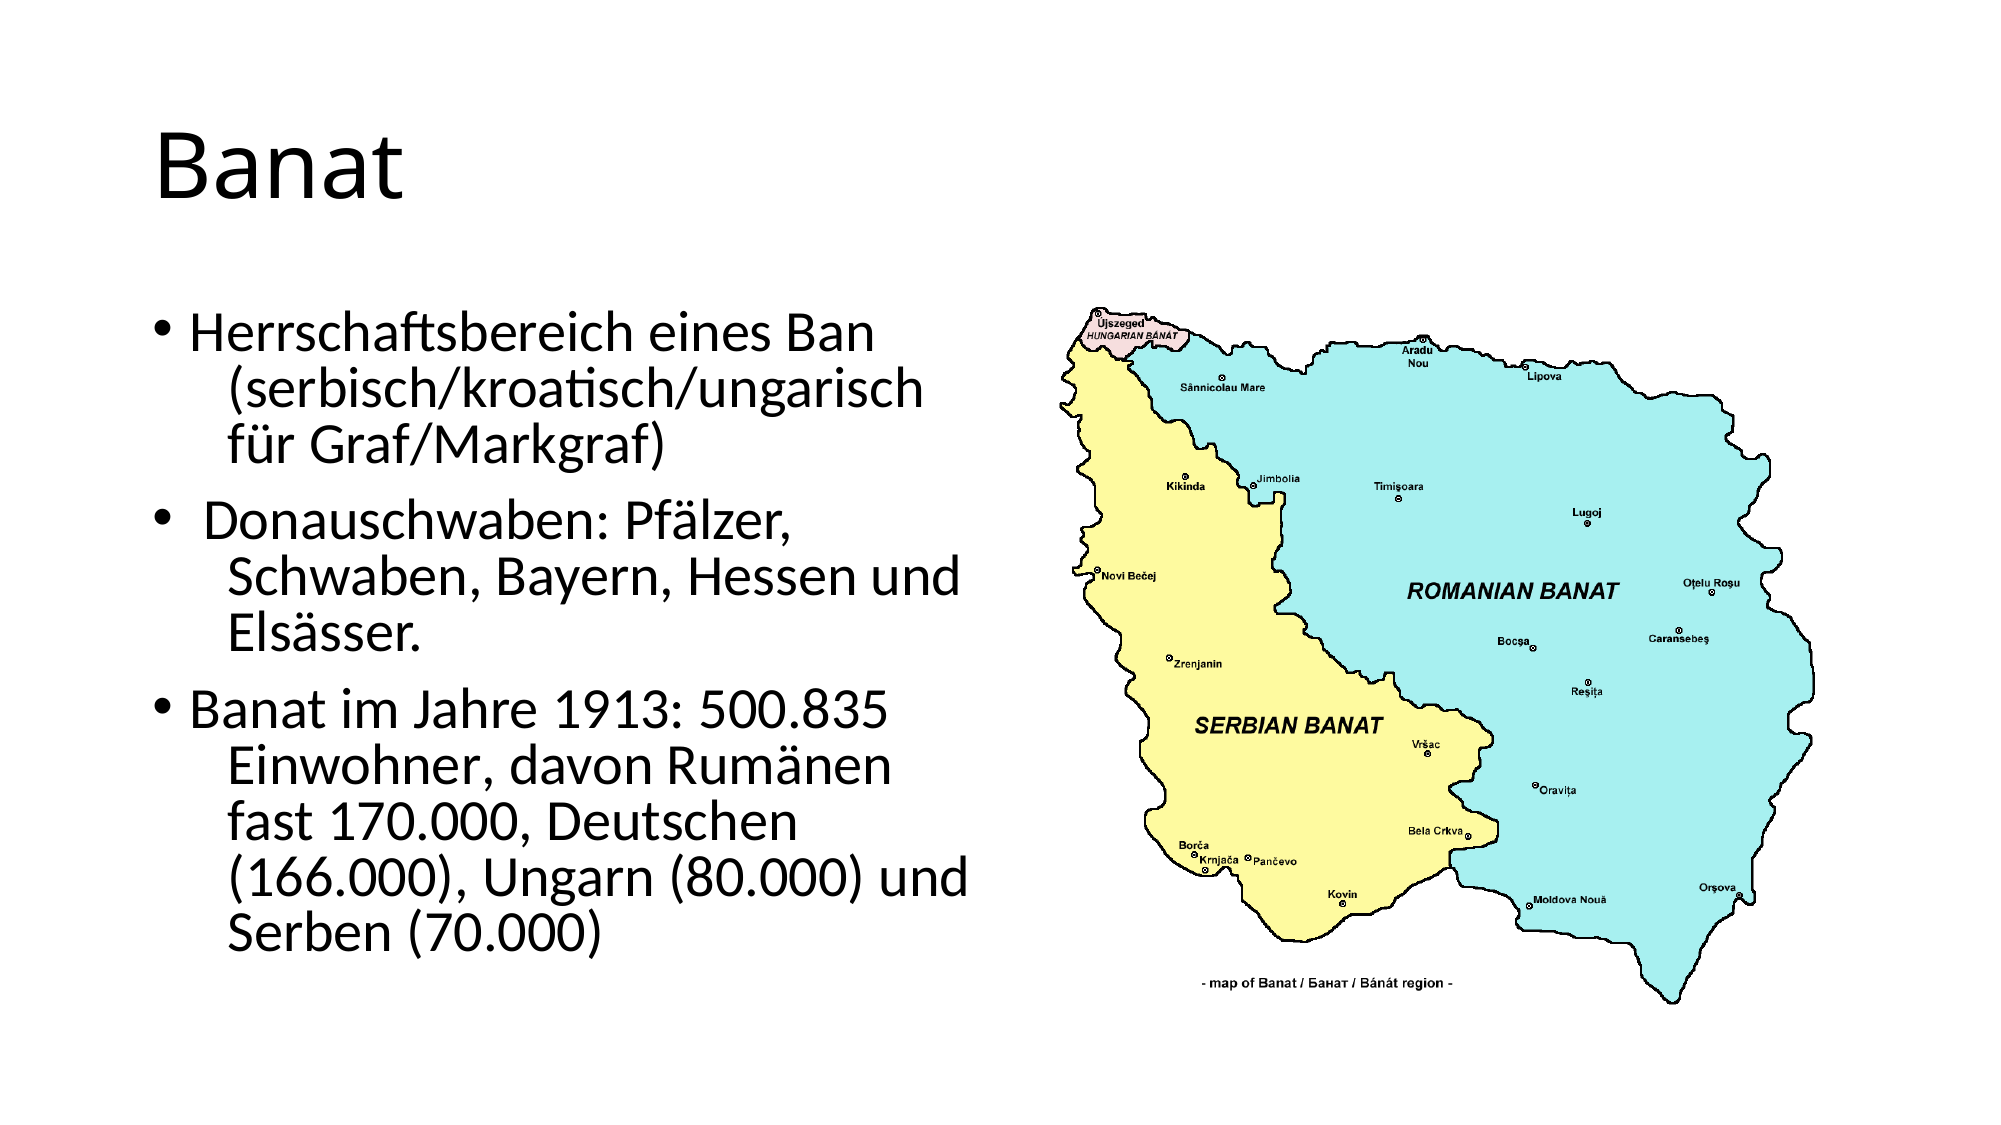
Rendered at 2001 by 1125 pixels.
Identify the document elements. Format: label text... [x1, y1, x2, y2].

picture [1050, 299, 1825, 1014]
list Herrschaftsbereich eines Ban (serbisch/kroatisch/ungarisch für Graf/Markgraf) Donauschwaben: Pfälzer, Schwaben, Bayern, Hessen und Elsässer. Banat im Jahre 1913: 500.835 Einwohner, davon Rumänen fast 170.000, Deutschen (166.000), Ungarn (80.000) und Serben (70.000) [137, 299, 988, 1014]
title Banat [137, 59, 1863, 278]
